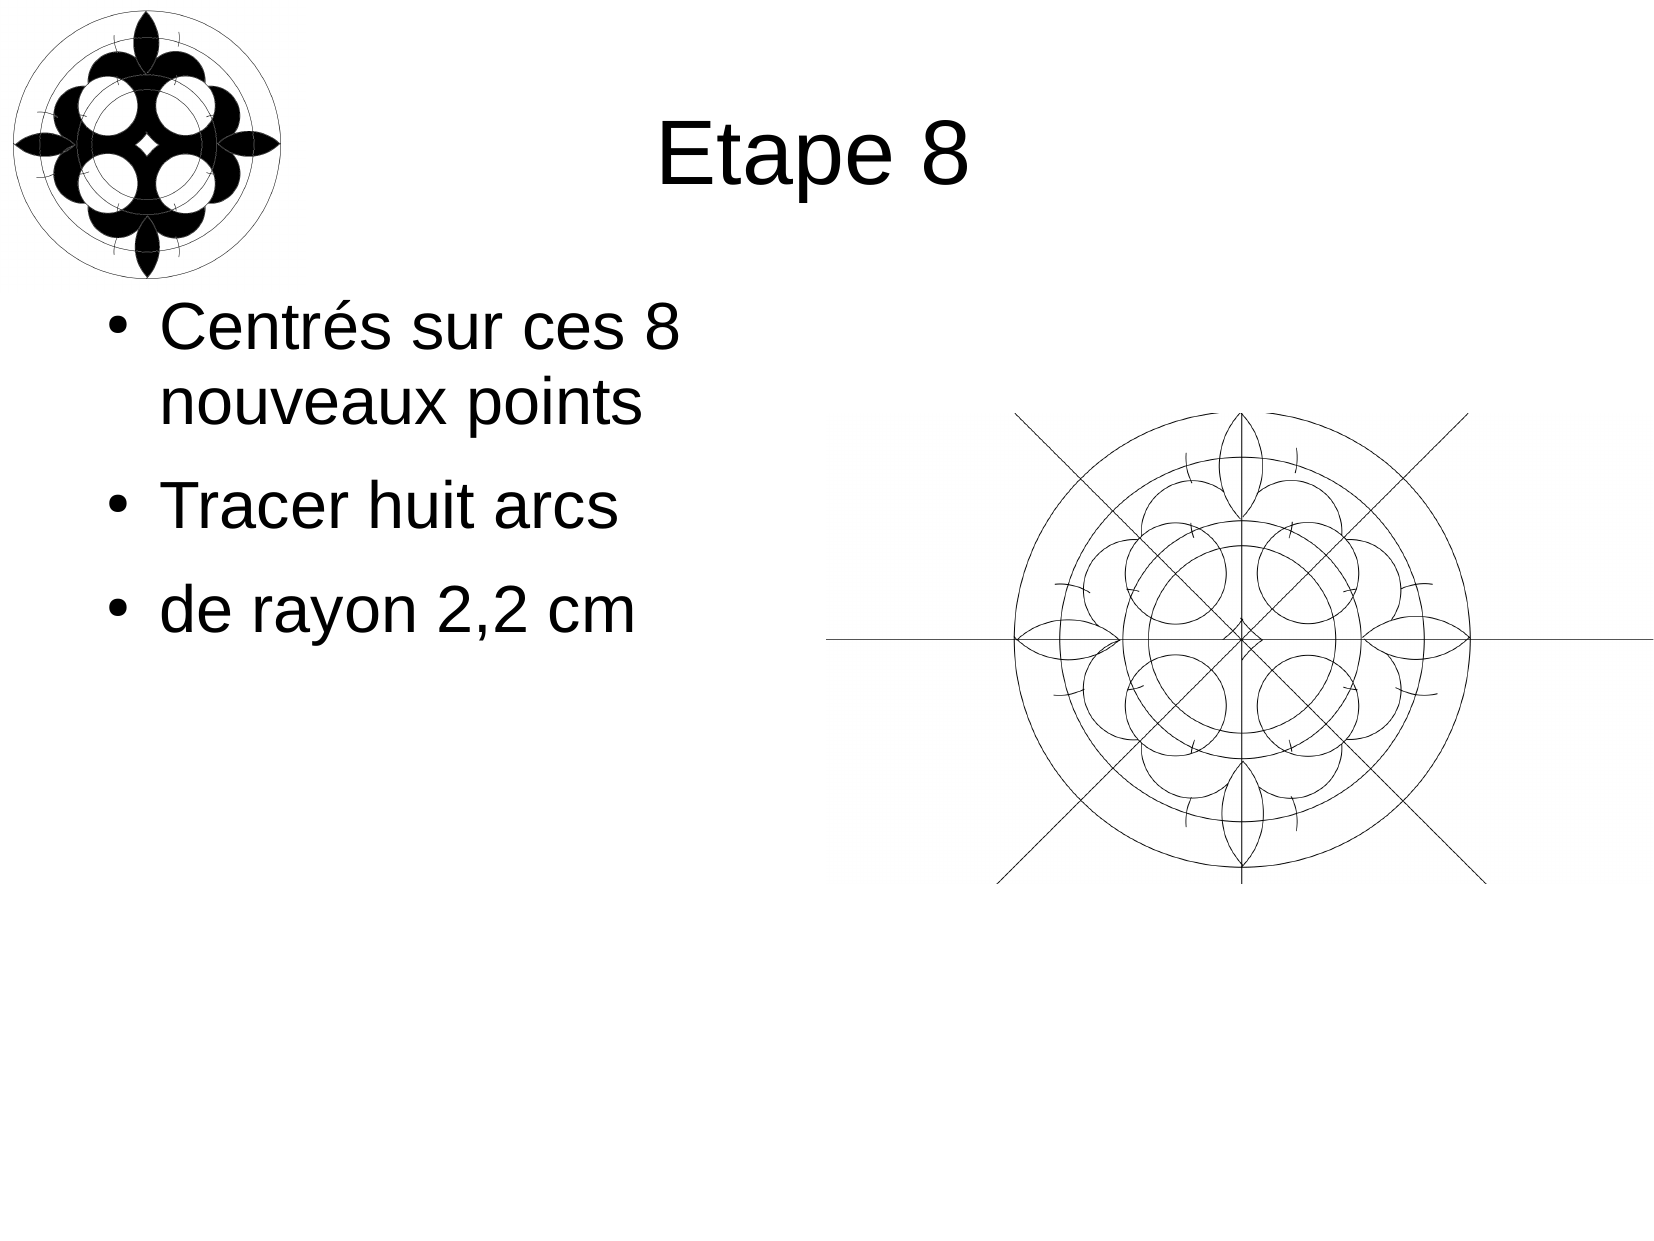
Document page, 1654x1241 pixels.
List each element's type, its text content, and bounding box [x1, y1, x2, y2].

picture [826, 413, 1654, 885]
title Etape 8 [306, 56, 1571, 250]
picture [0, 0, 306, 293]
list Centrés sur ces 8 nouveaux points Tracer huit arcs de rayon 2,2 cm [88, 288, 815, 1093]
